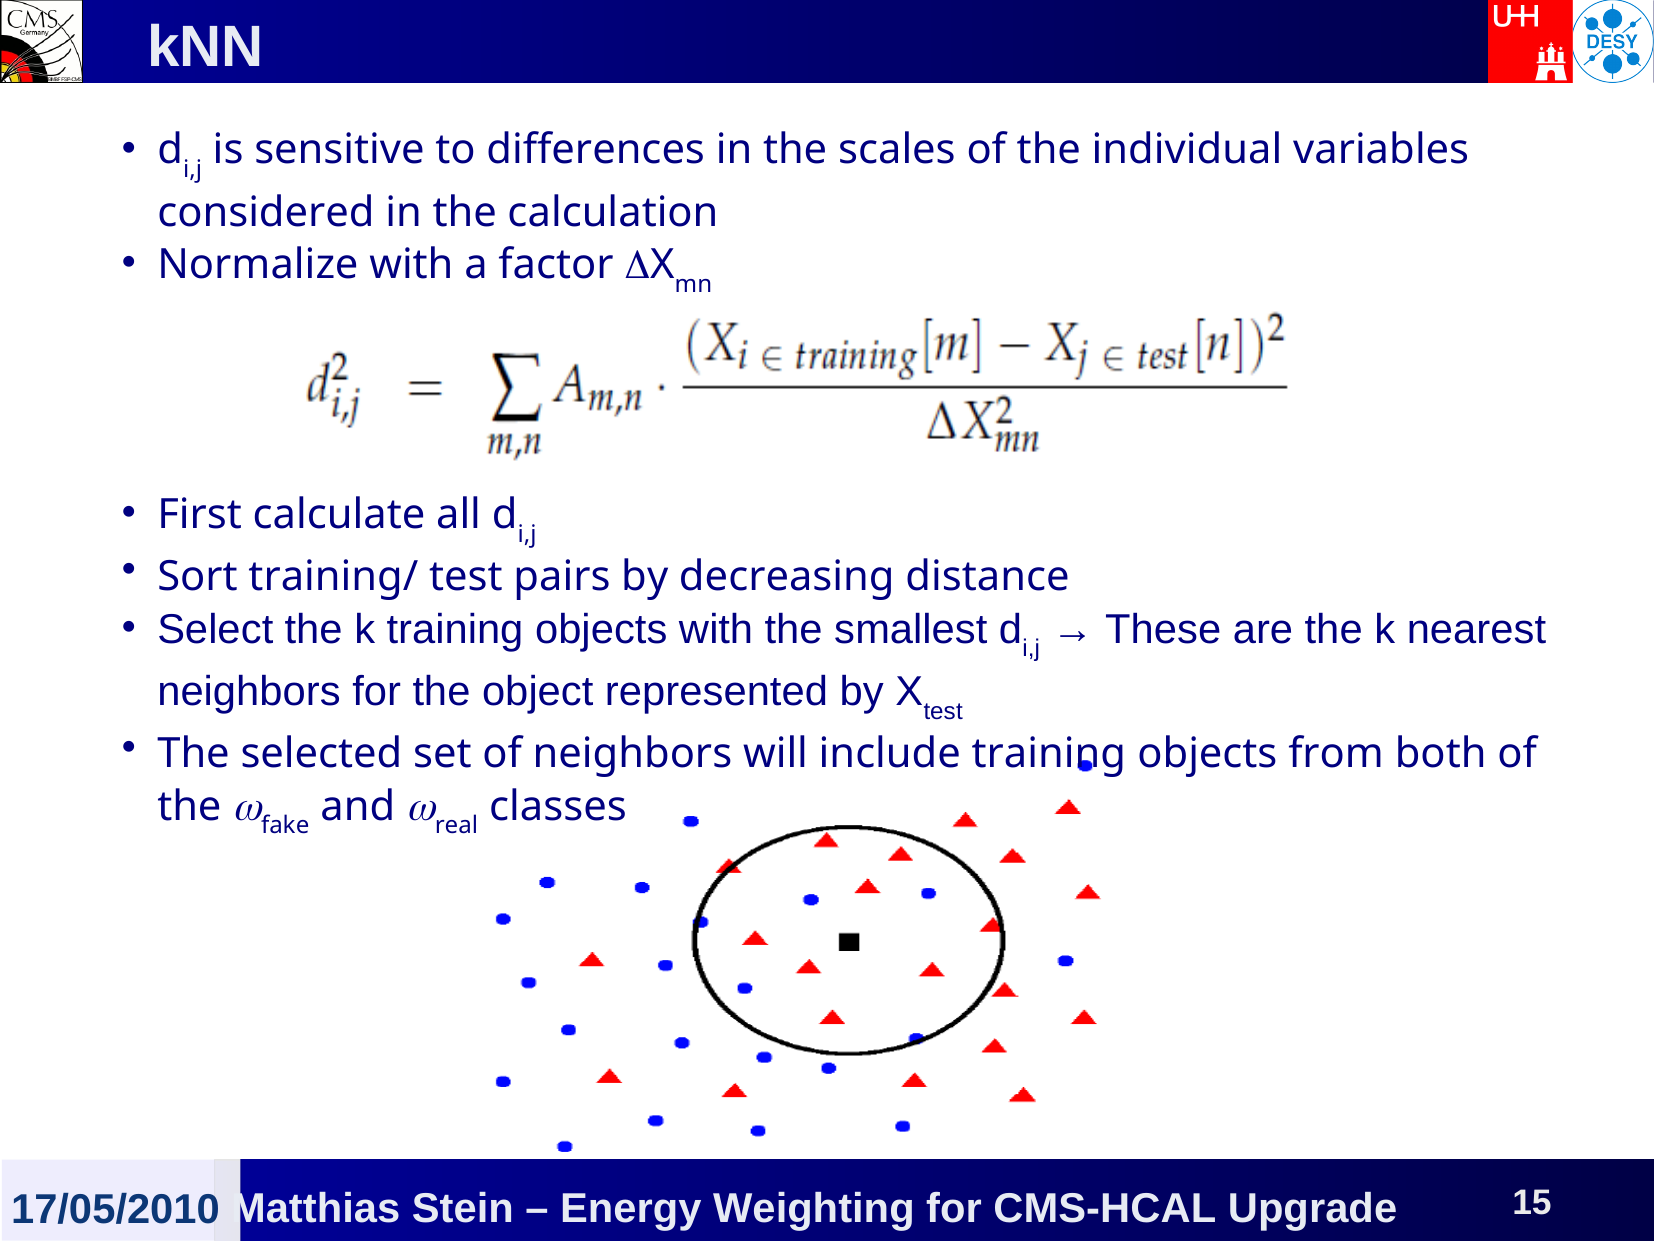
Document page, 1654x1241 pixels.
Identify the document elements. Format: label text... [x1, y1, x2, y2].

title kNN [147, 4, 1477, 78]
picture [0, 0, 83, 83]
picture [286, 306, 1299, 476]
picture [1488, 0, 1654, 83]
picture [437, 847, 1117, 1157]
text_box di,j is sensitive to differences in the scales of the individual variables considered in the calculation Normalize with a factor Xmn First calculate all di,j Sort training/ test pairs by decreasing distance Select the k training objects with the smallest di,j → These are the k nearest neighbors for the object represented by Xtest The selected set of neighbors will include training objects from both of the fake and real classes [107, 112, 1576, 847]
